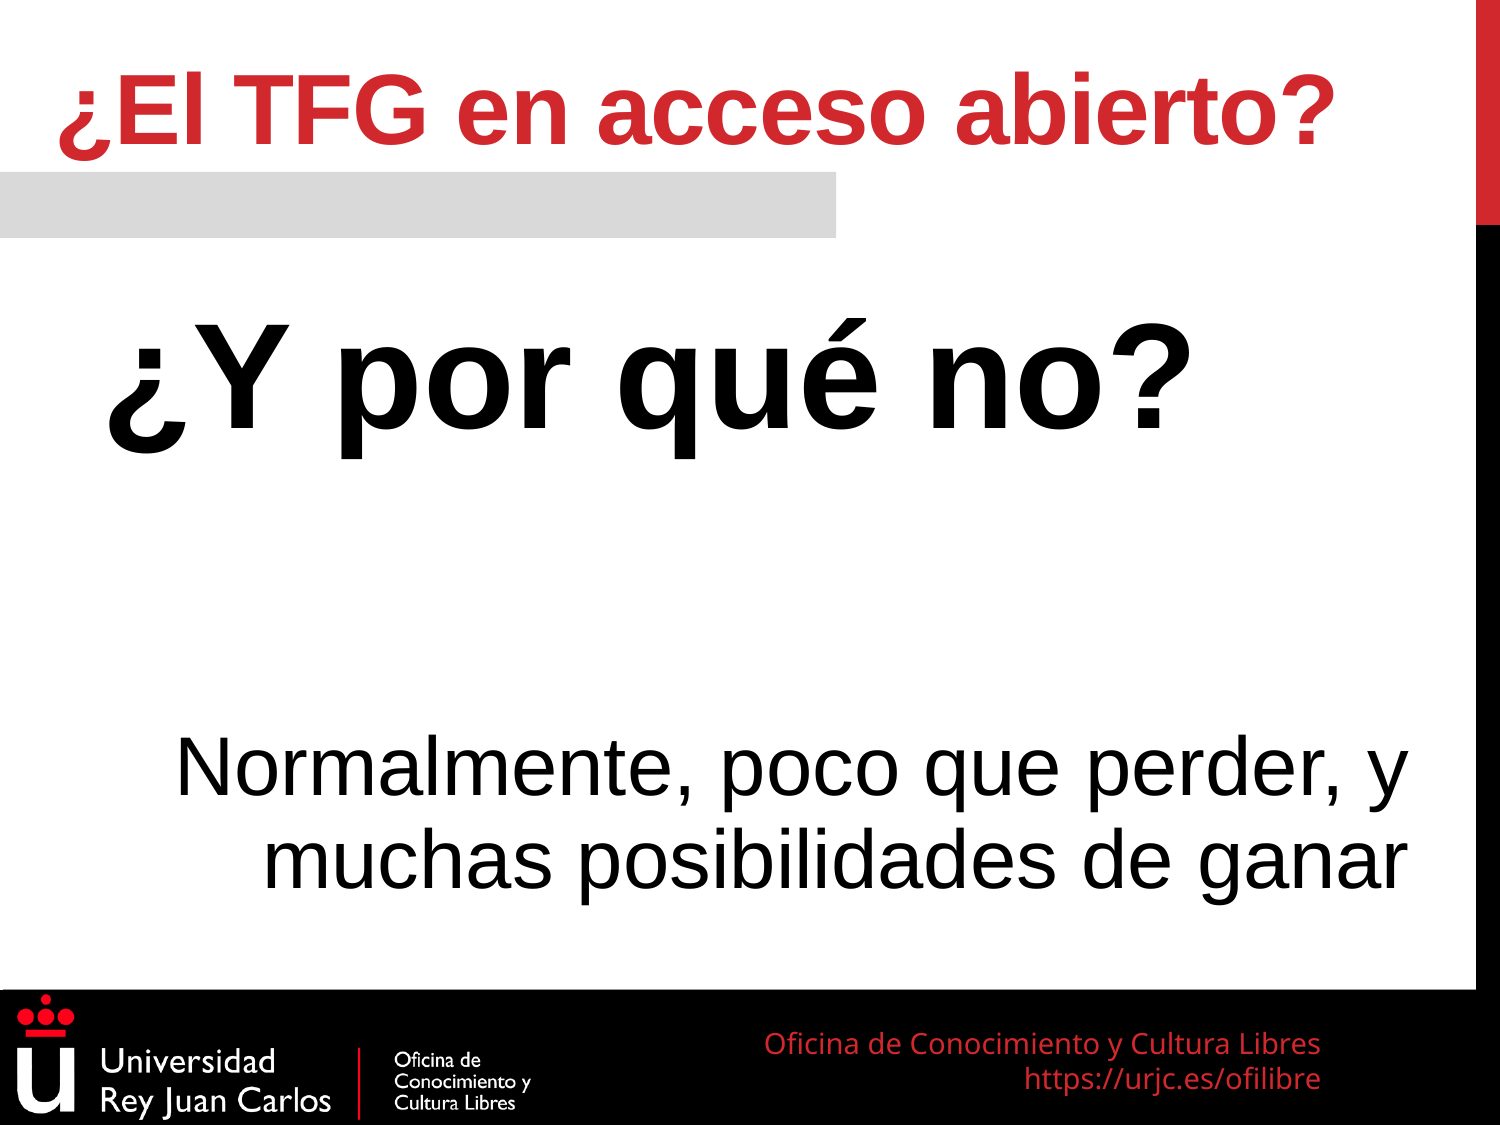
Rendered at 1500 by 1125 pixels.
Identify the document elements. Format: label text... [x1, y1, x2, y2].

text_box ¿Y por qué no? Normalmente, poco que perder, y muchas posibilidades de ganar [15, 285, 1426, 961]
title [75, 172, 1026, 250]
text_box [0, 171, 837, 238]
text_box ¿El TFG en acceso abierto? [39, 24, 1366, 172]
picture [17, 994, 531, 1120]
